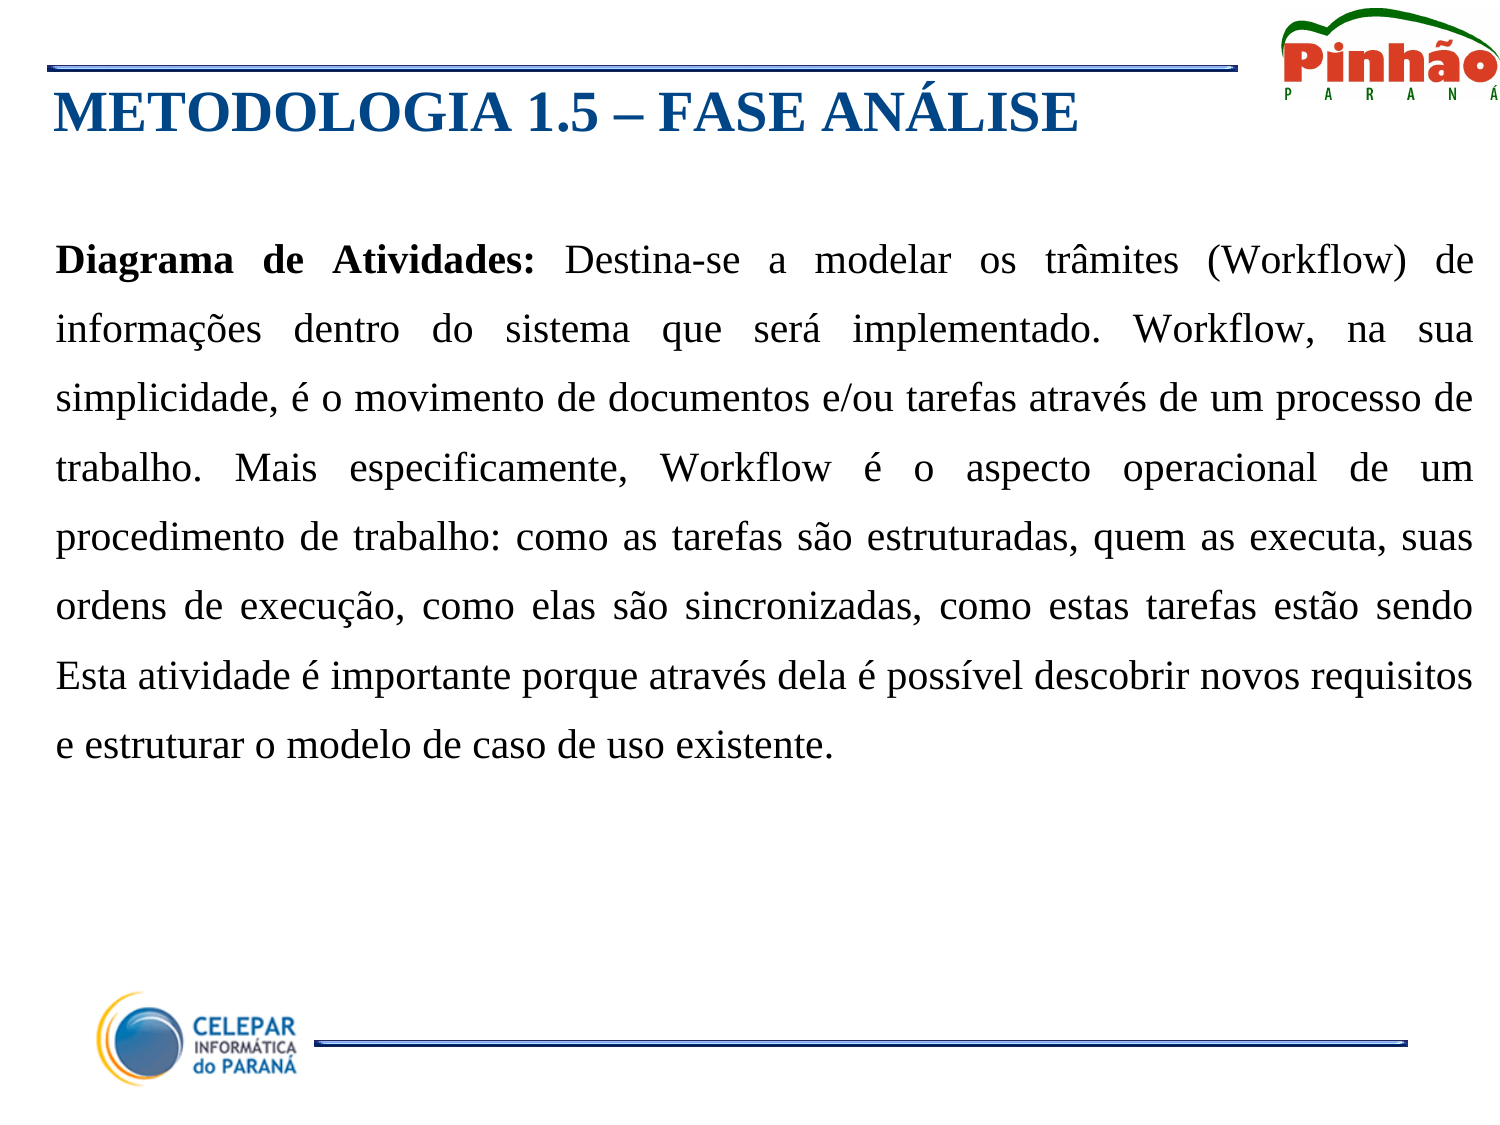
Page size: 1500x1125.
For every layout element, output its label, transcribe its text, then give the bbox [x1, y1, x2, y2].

picture [95, 989, 303, 1091]
text_box METODOLOGIA 1.5 – FASE ANÁLISE [53, 79, 1081, 156]
picture [1281, 8, 1500, 100]
text_box Diagrama de Atividades: Destina-se a modelar os trâmites (Workflow) de informações dentro do sistema que será implementado. Workflow, na sua simplicidade, é o movimento de documentos e/ou tarefas através de um processo de trabalho. Mais especificamente, Workflow é o aspecto operacional de um procedimento de trabalho: como as tarefas são estruturadas, quem as executa, suas ordens de execução, como elas são sincronizadas, como estas tarefas estão sendo Esta atividade é importante porque através dela é possível descobrir novos requisitos e estruturar o modelo de caso de uso existente. [55, 212, 1475, 798]
